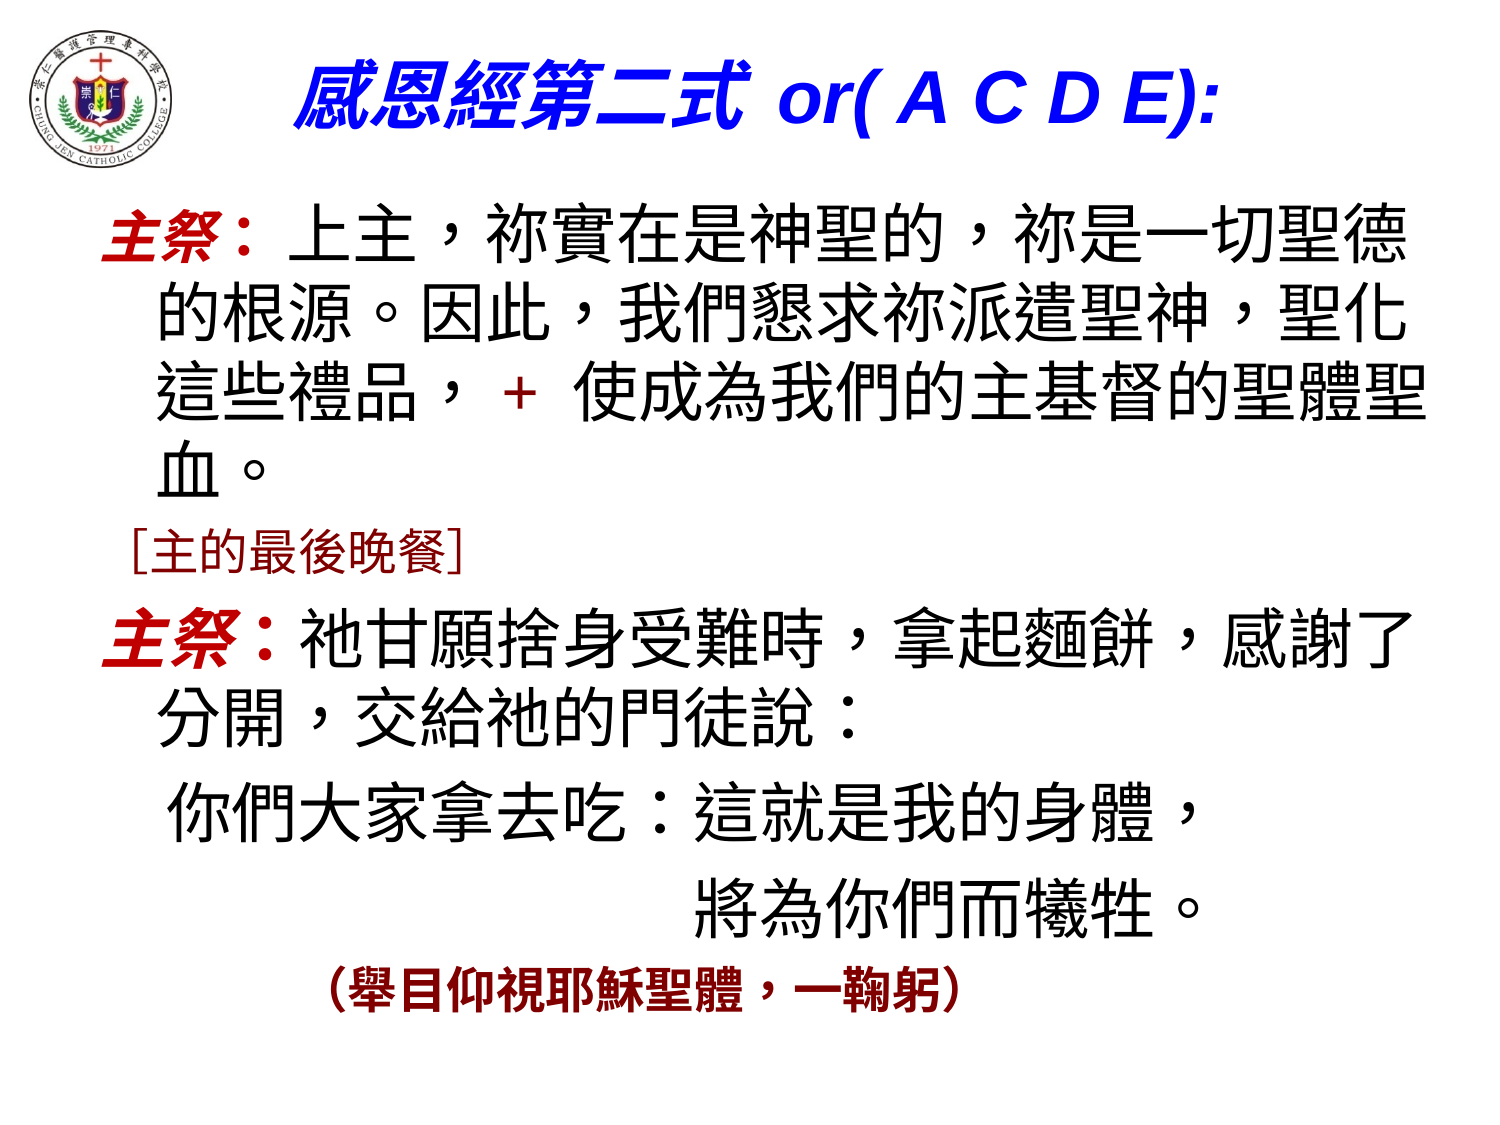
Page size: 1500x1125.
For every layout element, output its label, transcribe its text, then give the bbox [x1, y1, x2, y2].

list 主祭： 上主，祢實在是神聖的，祢是一切聖德的根源。因此，我們懇求祢派遣聖神，聖化這些禮品，+ 使成為我們的主基督的聖體聖血。 ［主的最後晚餐］ 主祭：祂甘願捨身受難時，拿起麵餅，感謝了分開，交給祂的門徒說： 你們大家拿去吃：這就是我的身體， 將為你們而犧牲。 （舉目仰視耶穌聖體，一鞠躬） [29, 184, 1483, 1035]
title 感恩經第二式 or( A C D E): [112, 0, 1424, 184]
